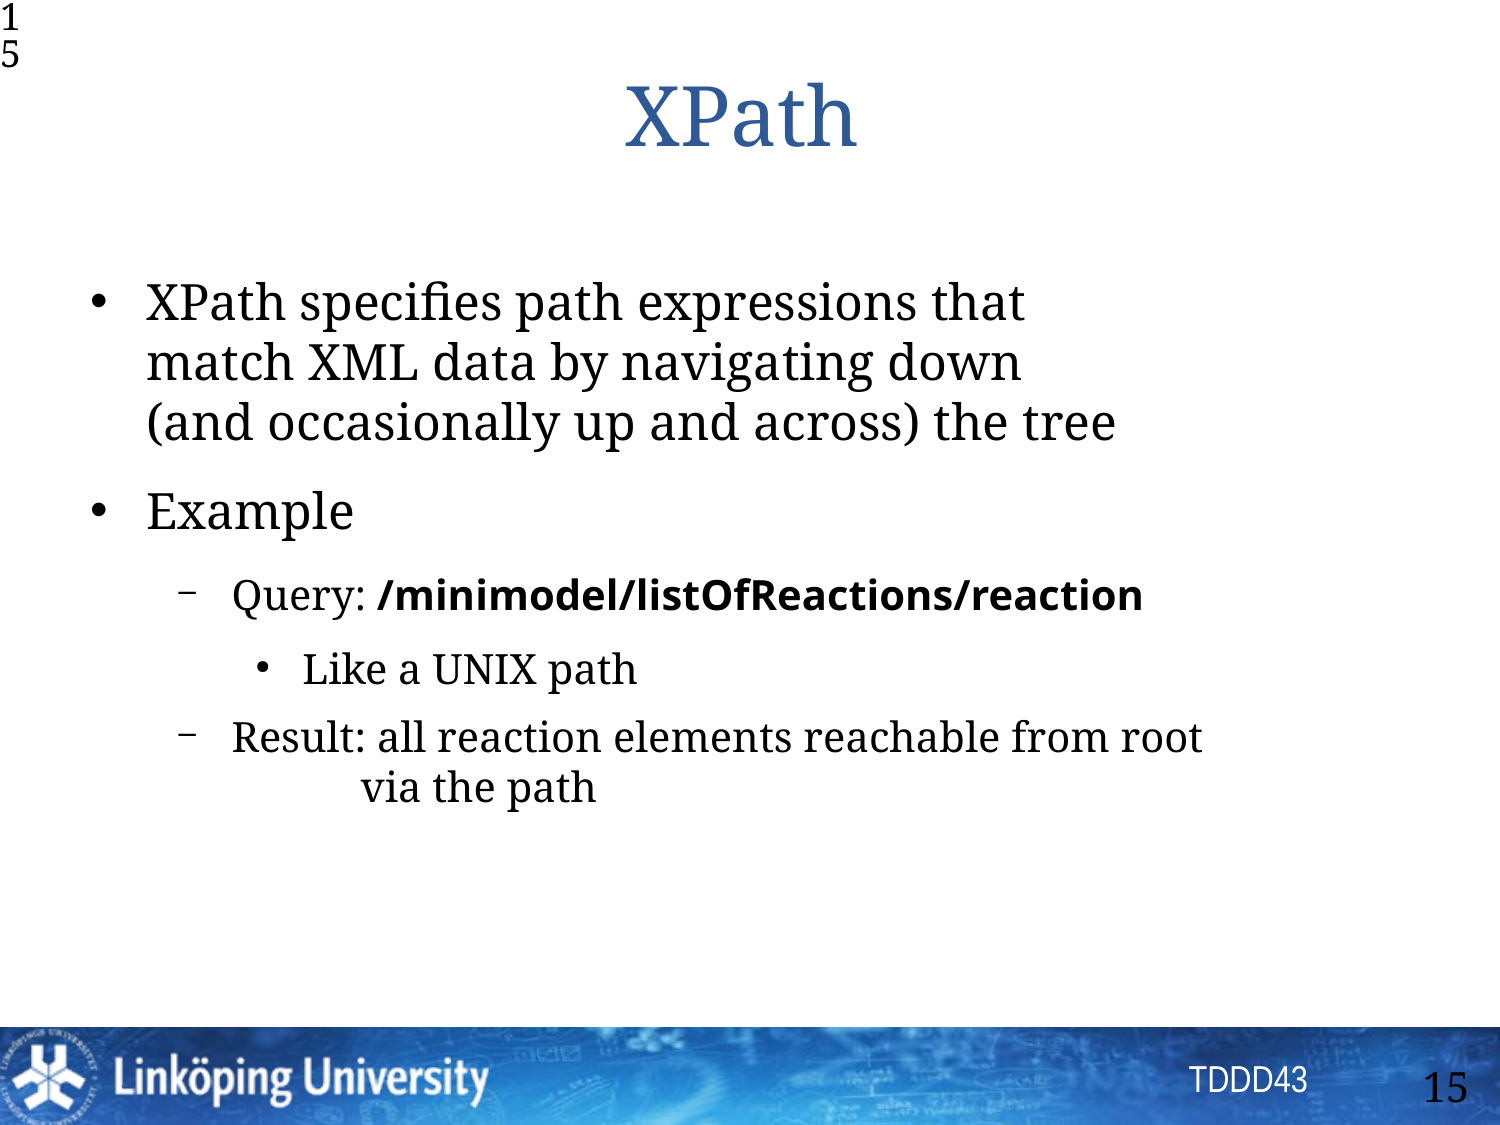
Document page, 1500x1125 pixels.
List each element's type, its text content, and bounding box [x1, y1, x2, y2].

list XPath specifies path expressions that match XML data by navigating down (and occasionally up and across) the tree Example Query: /minimodel/listOfReactions/reaction Like a UNIX path Result: all reaction elements reachable from root via the path [75, 262, 1425, 1005]
title XPath [67, 30, 1418, 171]
text_box <number> [1407, 1053, 1500, 1114]
picture [0, 1027, 1500, 1125]
